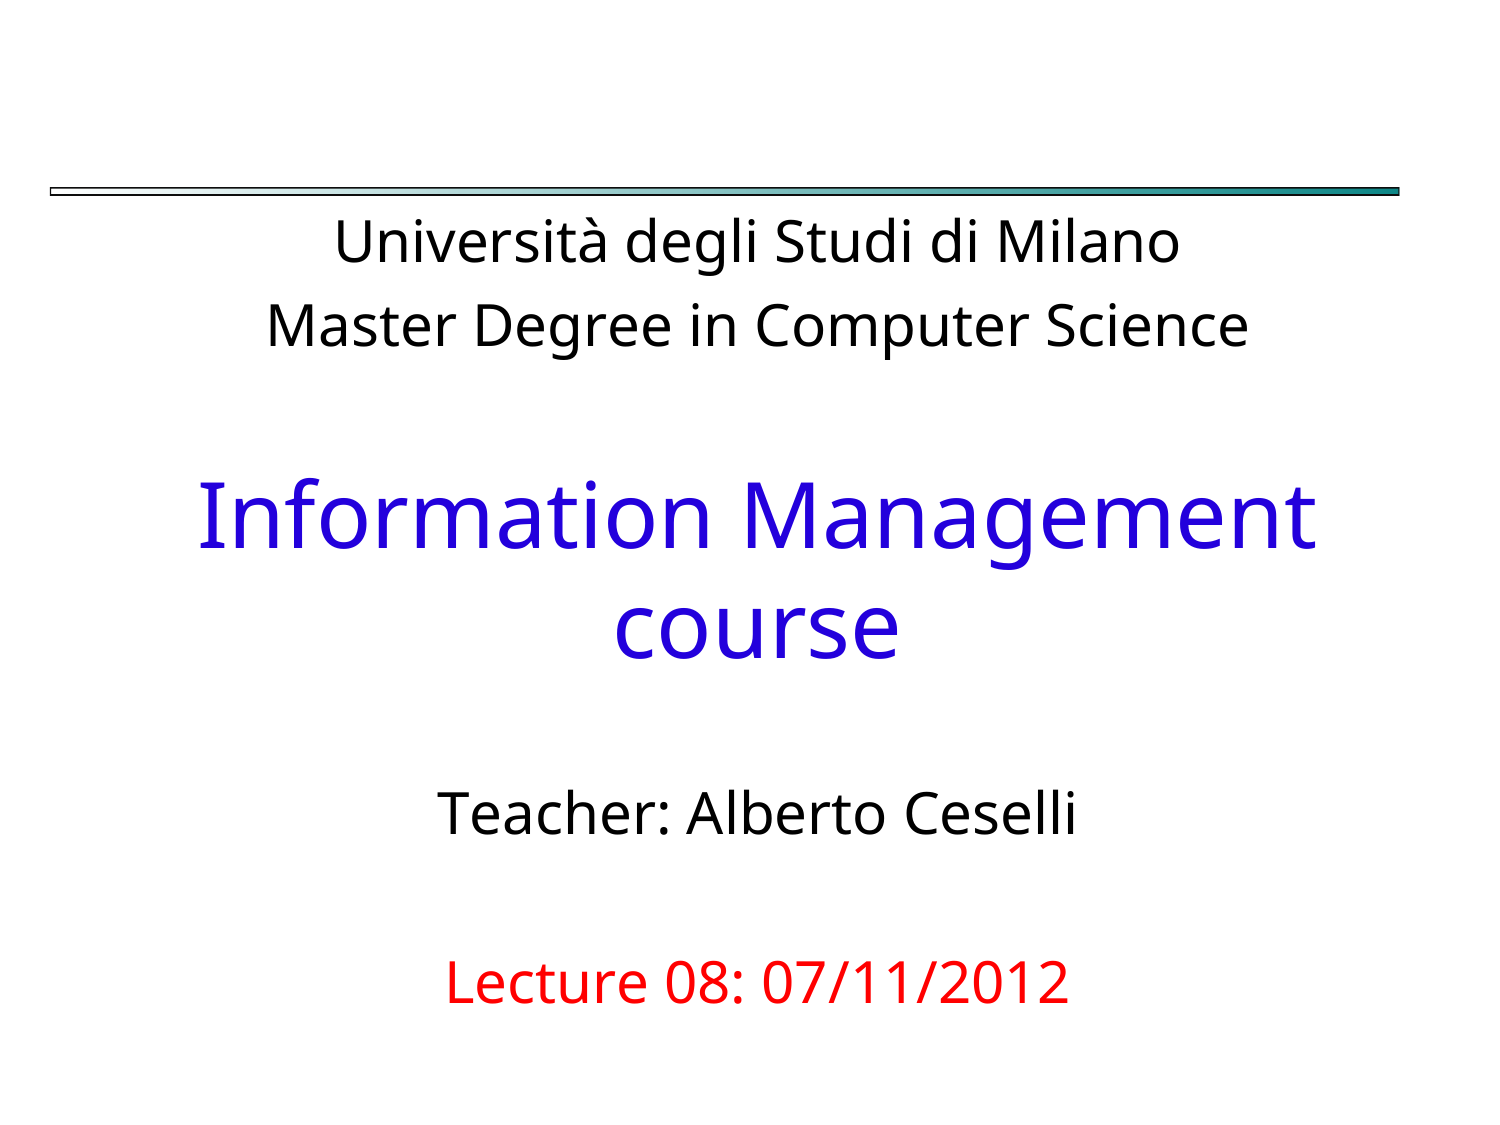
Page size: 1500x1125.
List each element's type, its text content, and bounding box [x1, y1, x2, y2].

subtitle Università degli Studi di Milano Master Degree in Computer Science Information Management course Teacher: Alberto Ceselli Lecture 08: 07/11/2012 [124, 55, 1391, 1125]
